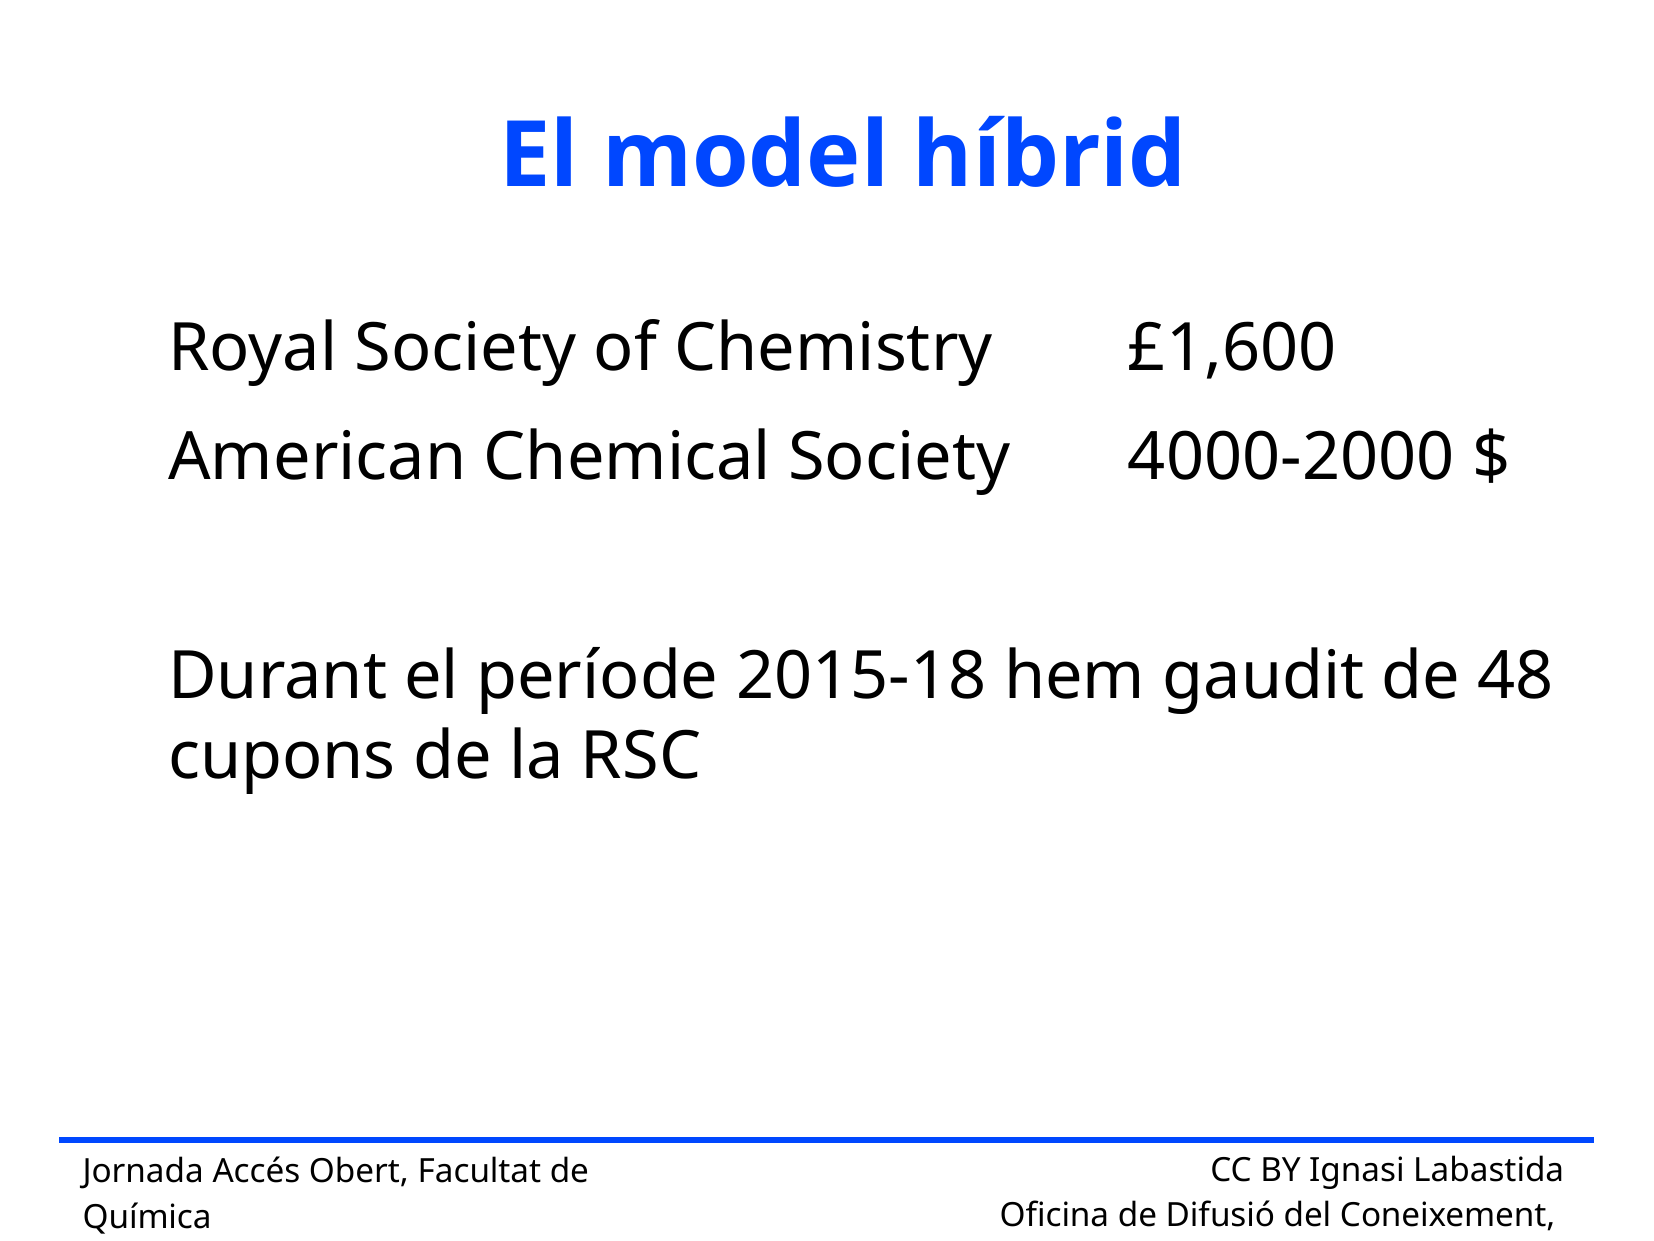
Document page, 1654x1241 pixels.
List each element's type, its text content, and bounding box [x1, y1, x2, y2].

title El model híbrid [82, 38, 1571, 267]
list Royal Society of Chemistry £1,600 American Chemical Society 4000-2000 $ Durant el període 2015-18 hem gaudit de 48 cupons de la RSC [82, 291, 1571, 1111]
